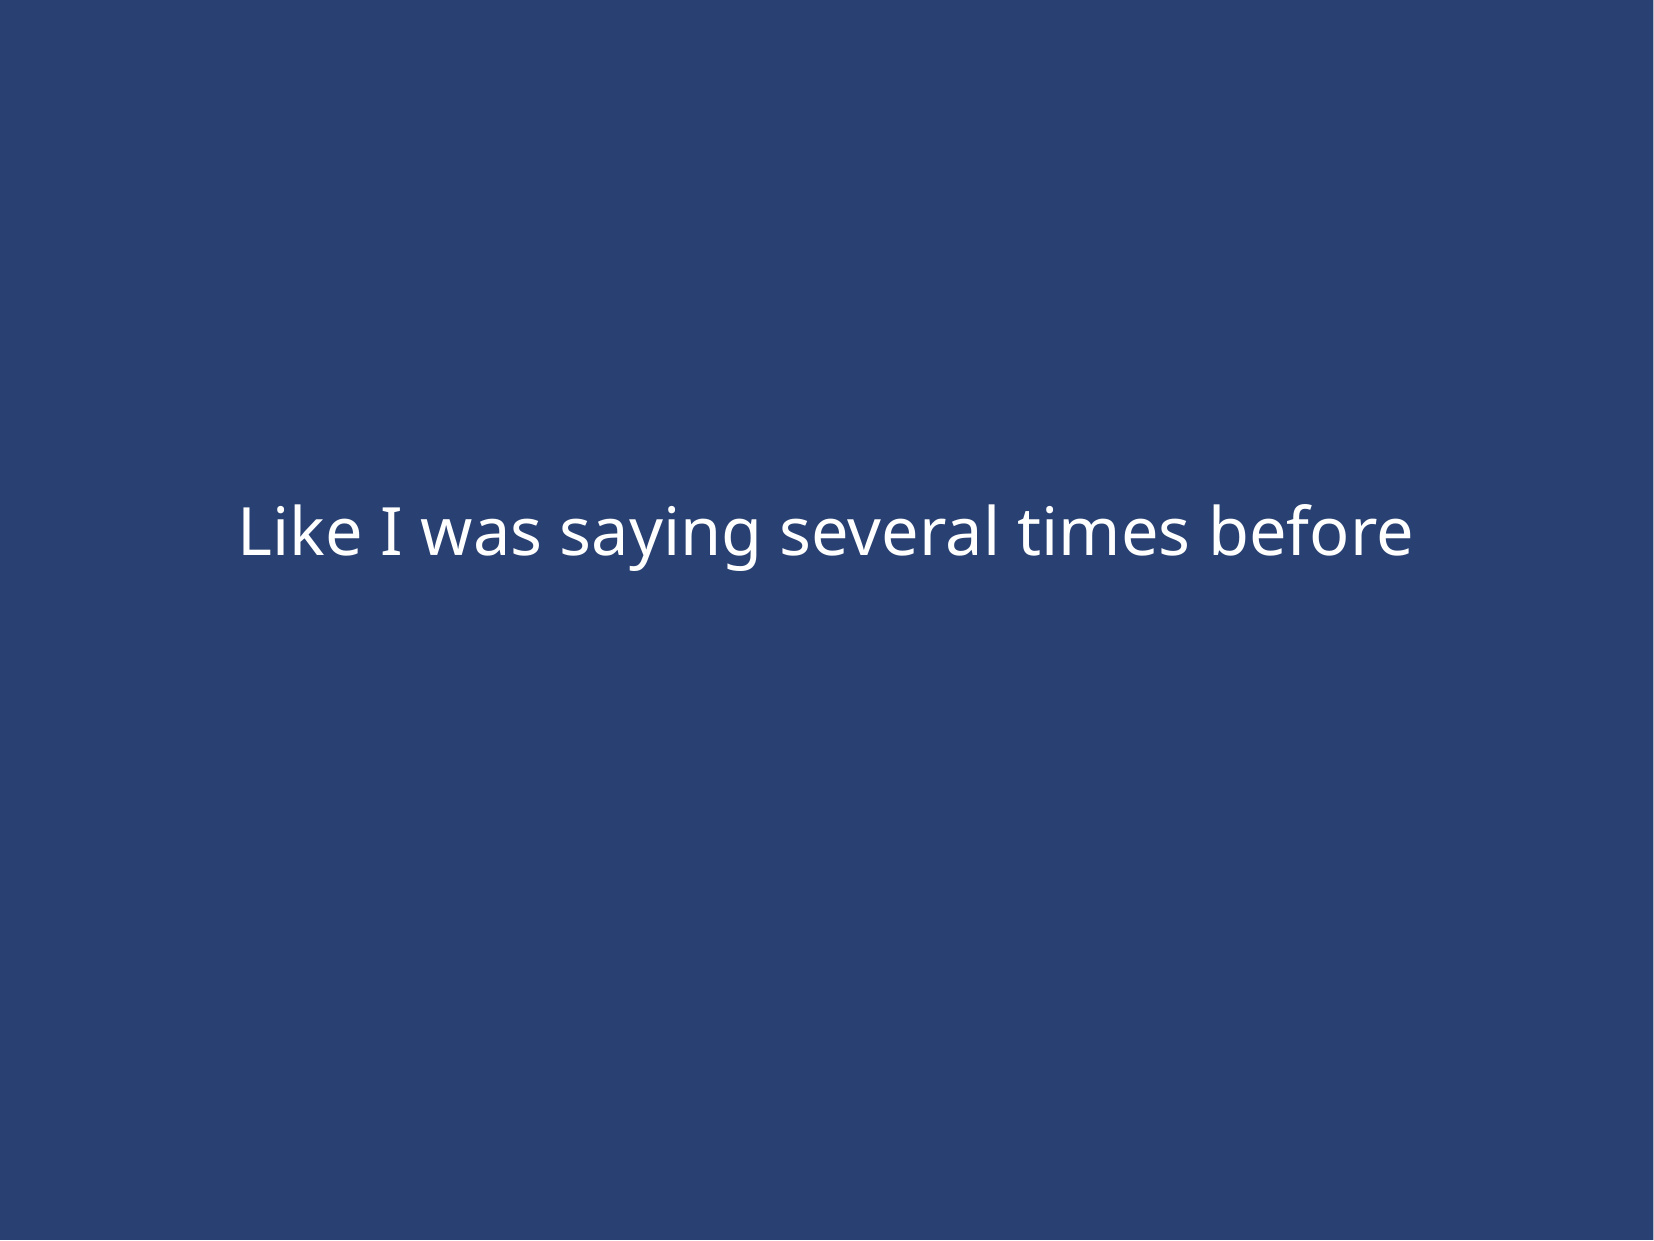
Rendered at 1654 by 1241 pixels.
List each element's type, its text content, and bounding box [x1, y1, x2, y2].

subtitle Like I was saying several times before [82, 49, 1571, 1109]
